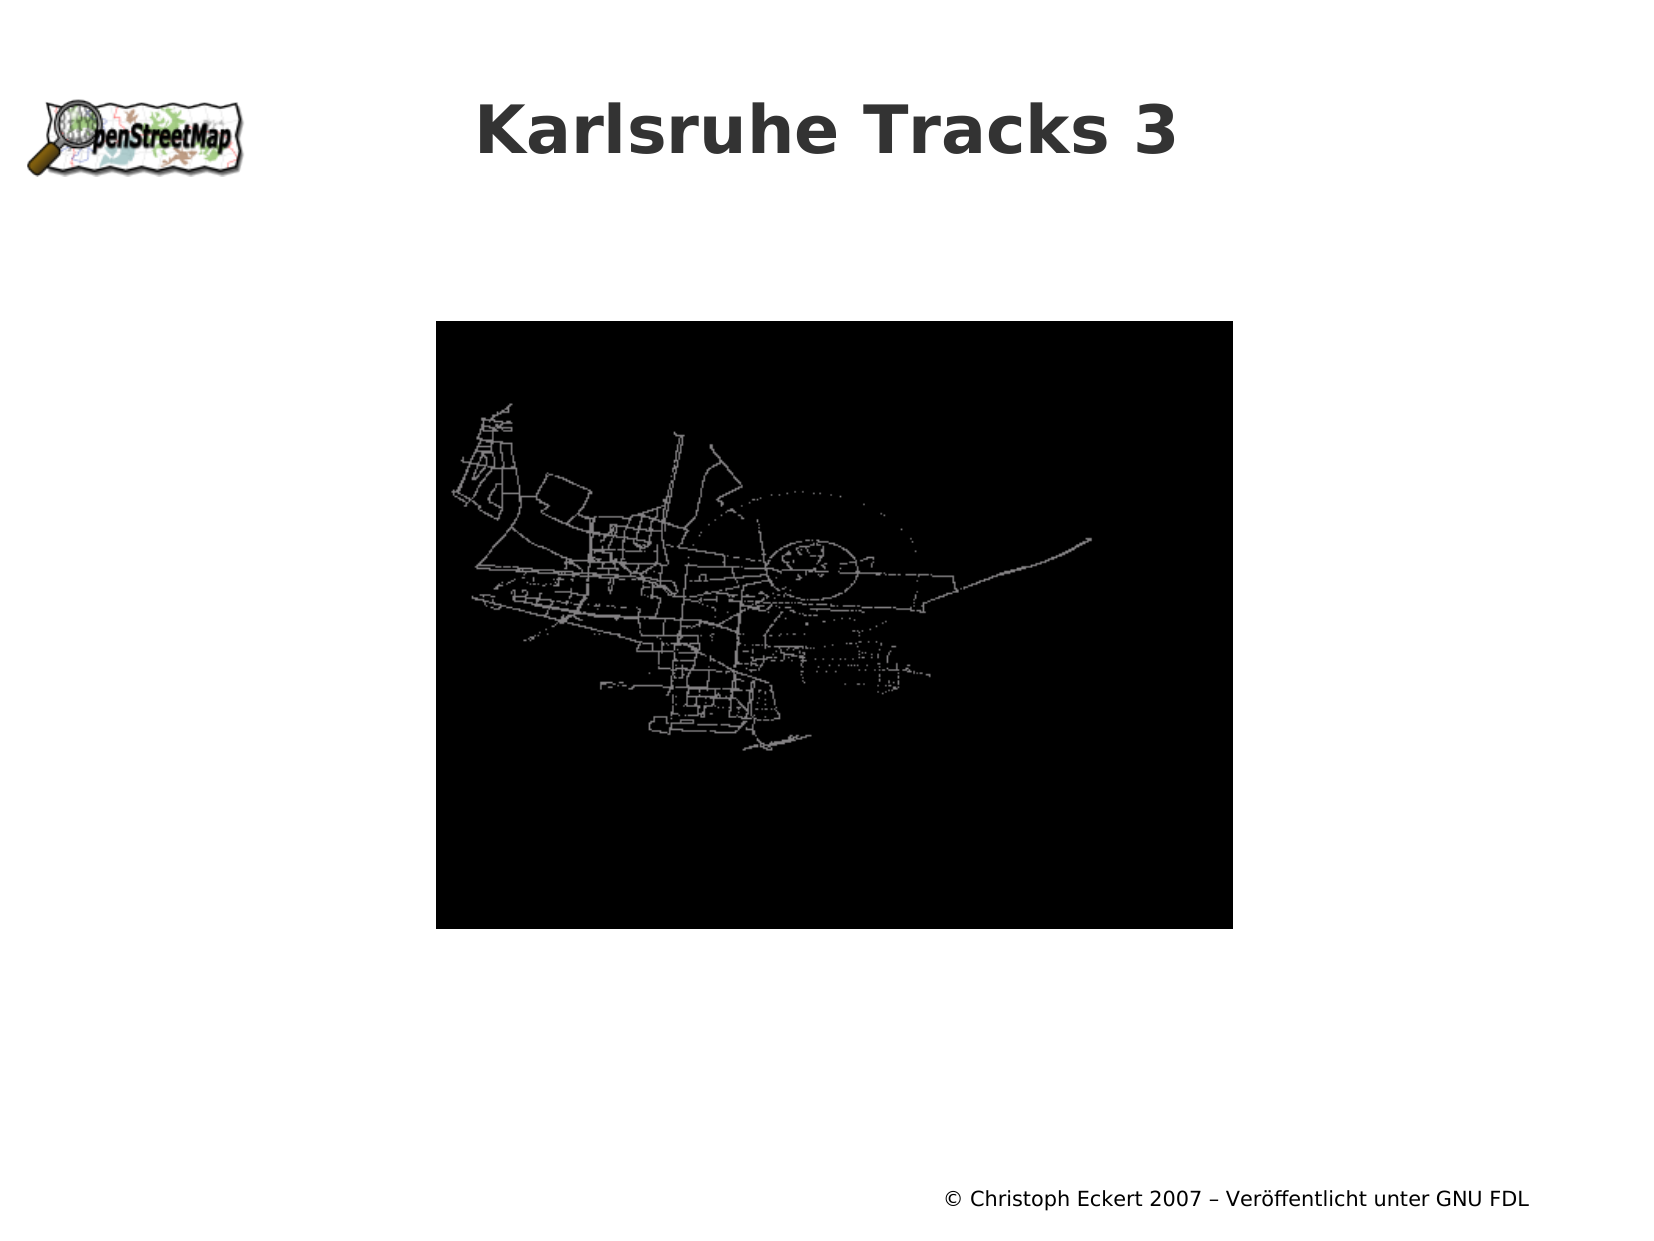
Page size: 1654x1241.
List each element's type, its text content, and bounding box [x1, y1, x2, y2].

picture [436, 321, 1233, 929]
picture [26, 98, 121, 177]
title Karlsruhe Tracks 3 [121, 91, 1534, 299]
